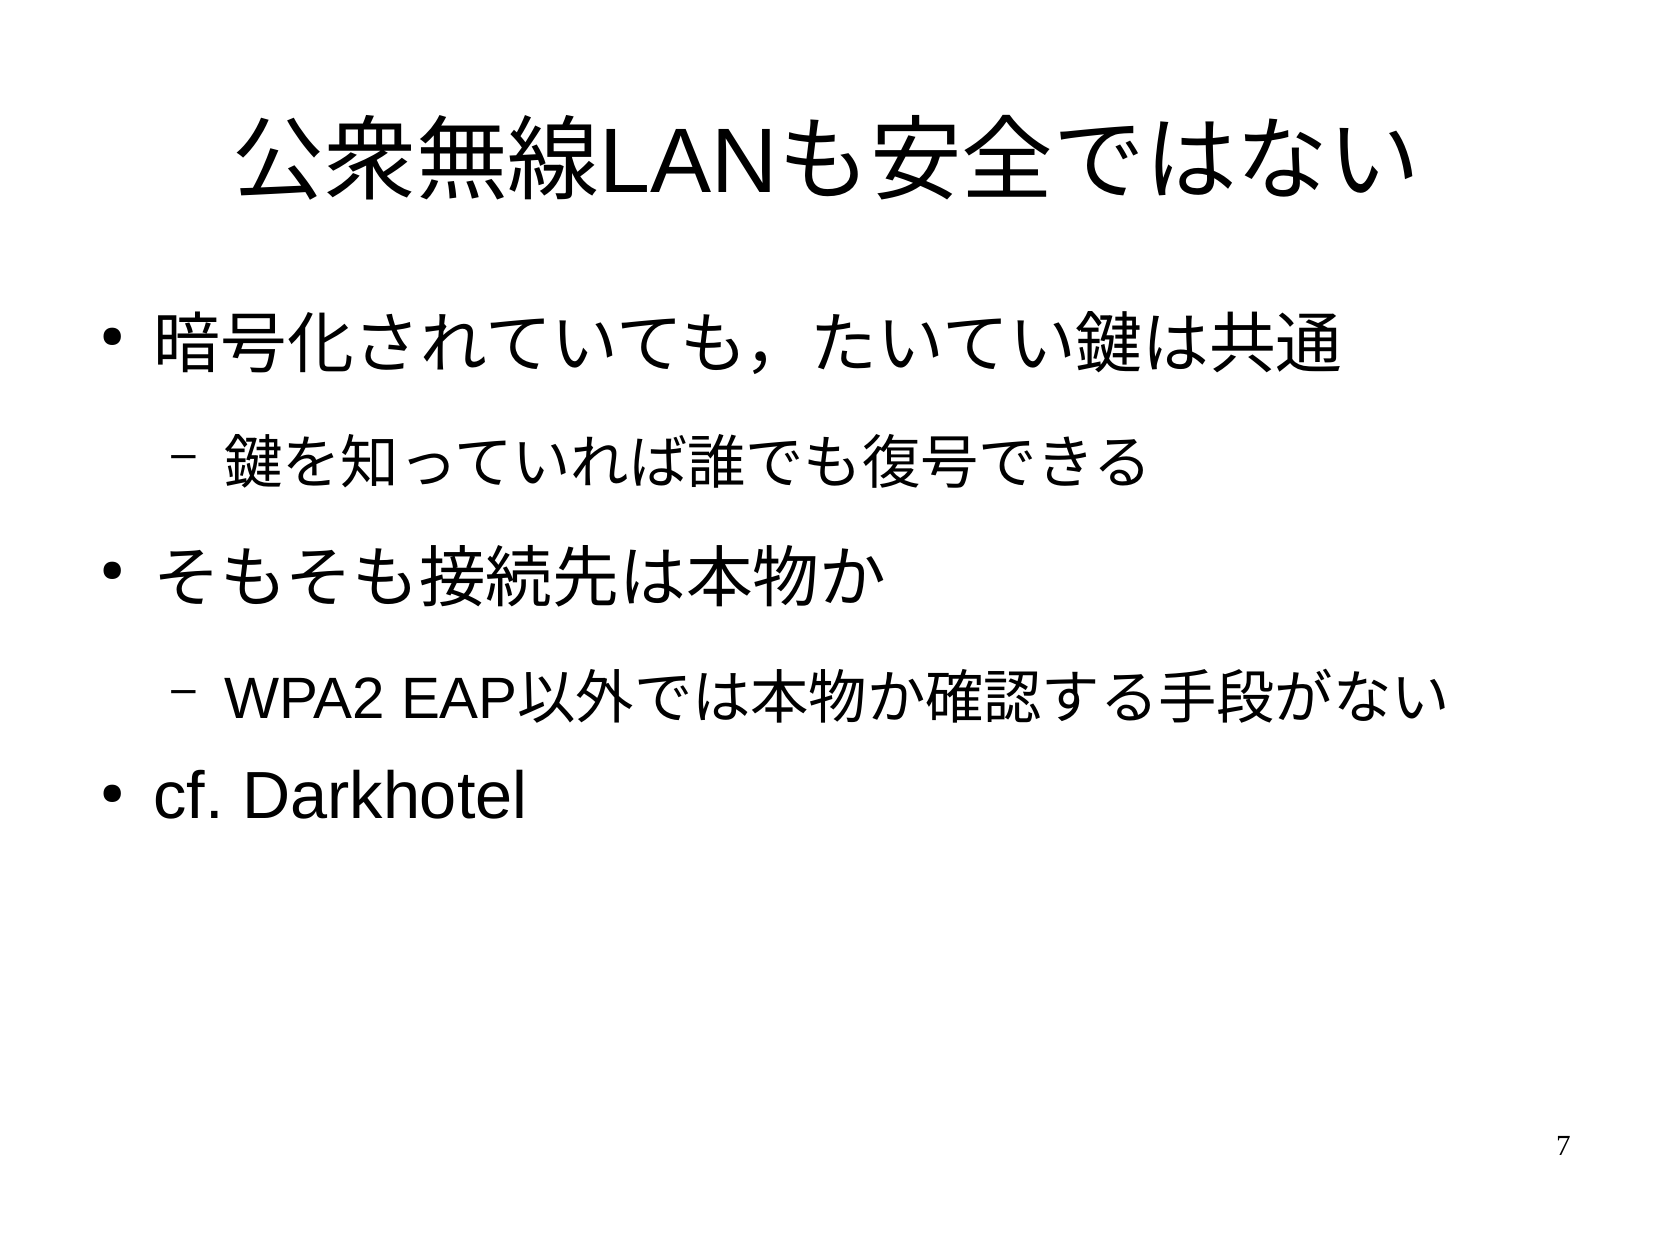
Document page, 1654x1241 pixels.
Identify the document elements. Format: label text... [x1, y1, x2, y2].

list 暗号化されていても，たいてい鍵は共通 鍵を知っていれば誰でも復号できる そもそも接続先は本物か WPA2 EAP以外では本物か確認する手段がない cf. Darkhotel [82, 290, 1571, 1010]
title 公衆無線LANも安全ではない [82, 49, 1571, 257]
